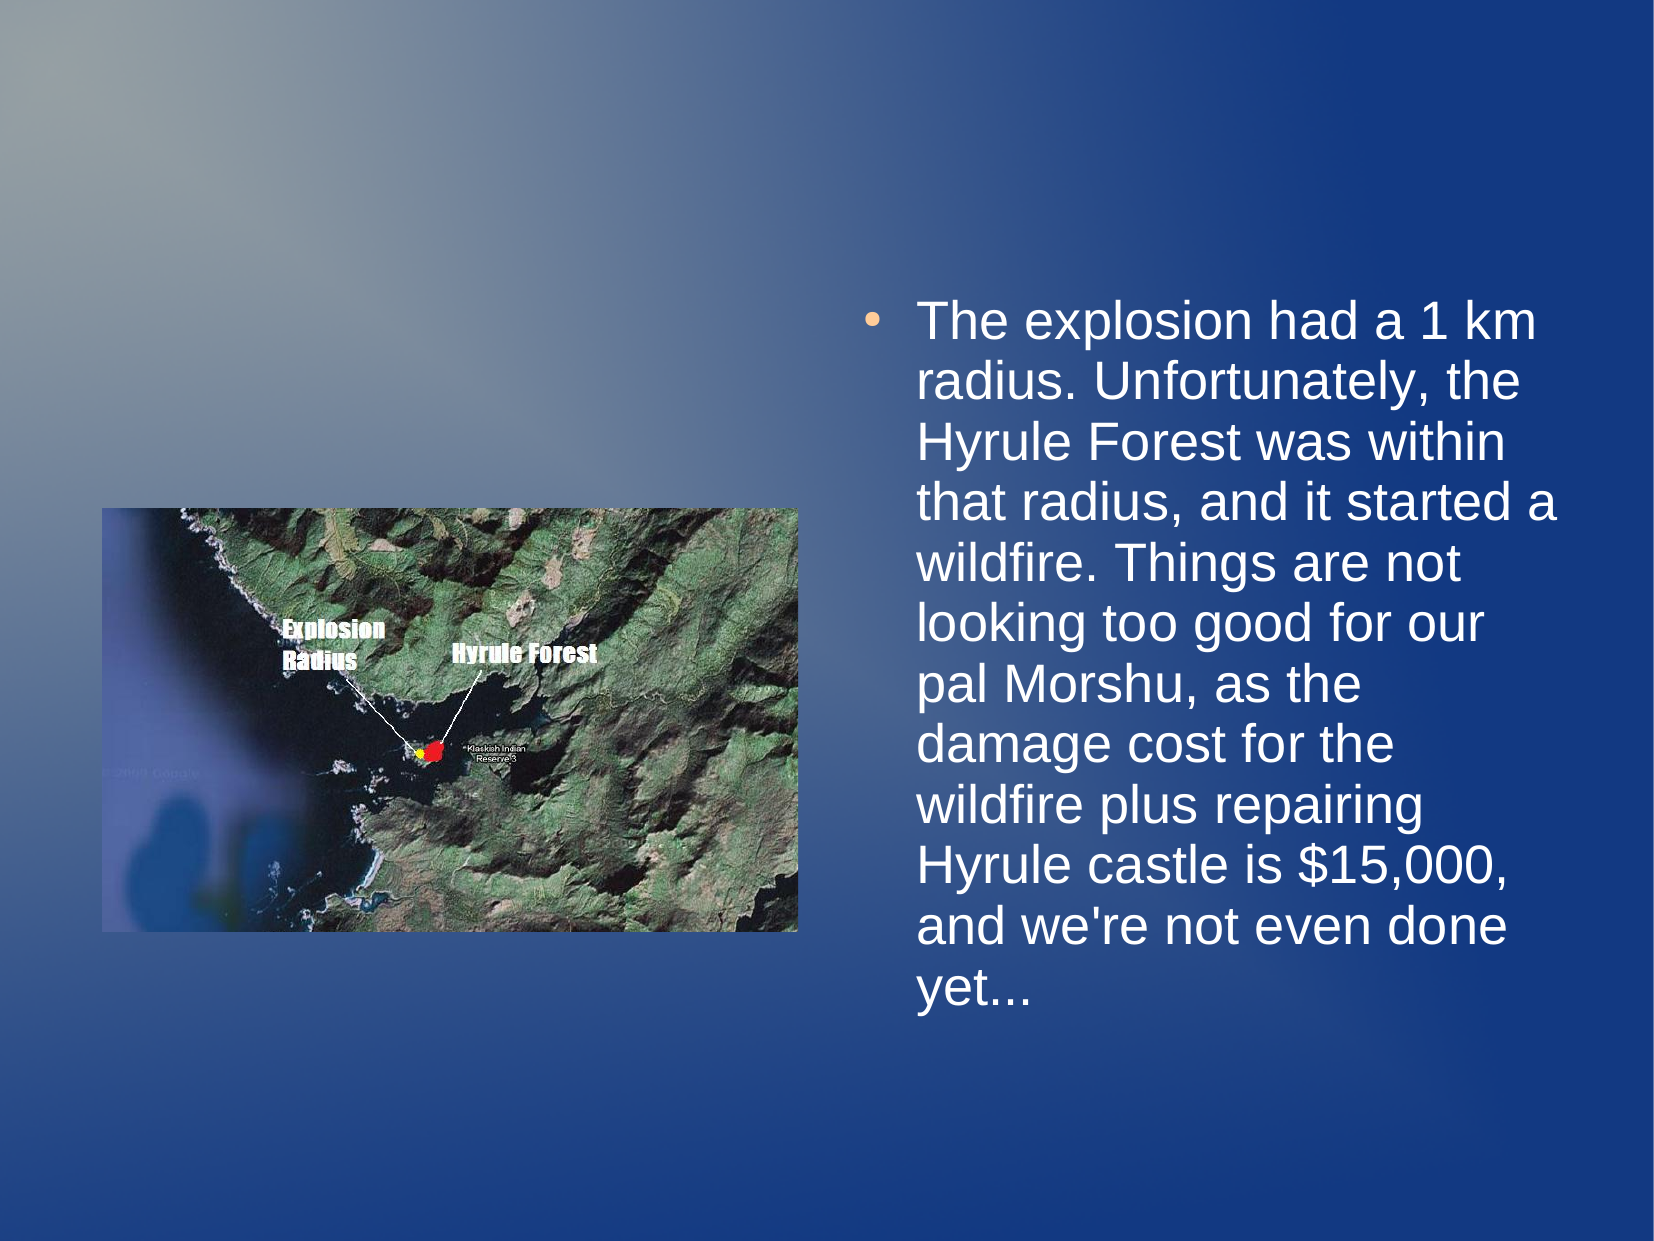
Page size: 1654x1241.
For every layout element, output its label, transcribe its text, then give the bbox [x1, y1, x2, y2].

picture [0, 0, 1654, 1241]
list The explosion had a 1 km radius. Unfortunately, the Hyrule Forest was within that radius, and it started a wildfire. Things are not looking too good for our pal Morshu, as the damage cost for the wildfire plus repairing Hyrule castle is $15,000, and we're not even done yet... [845, 290, 1572, 1094]
